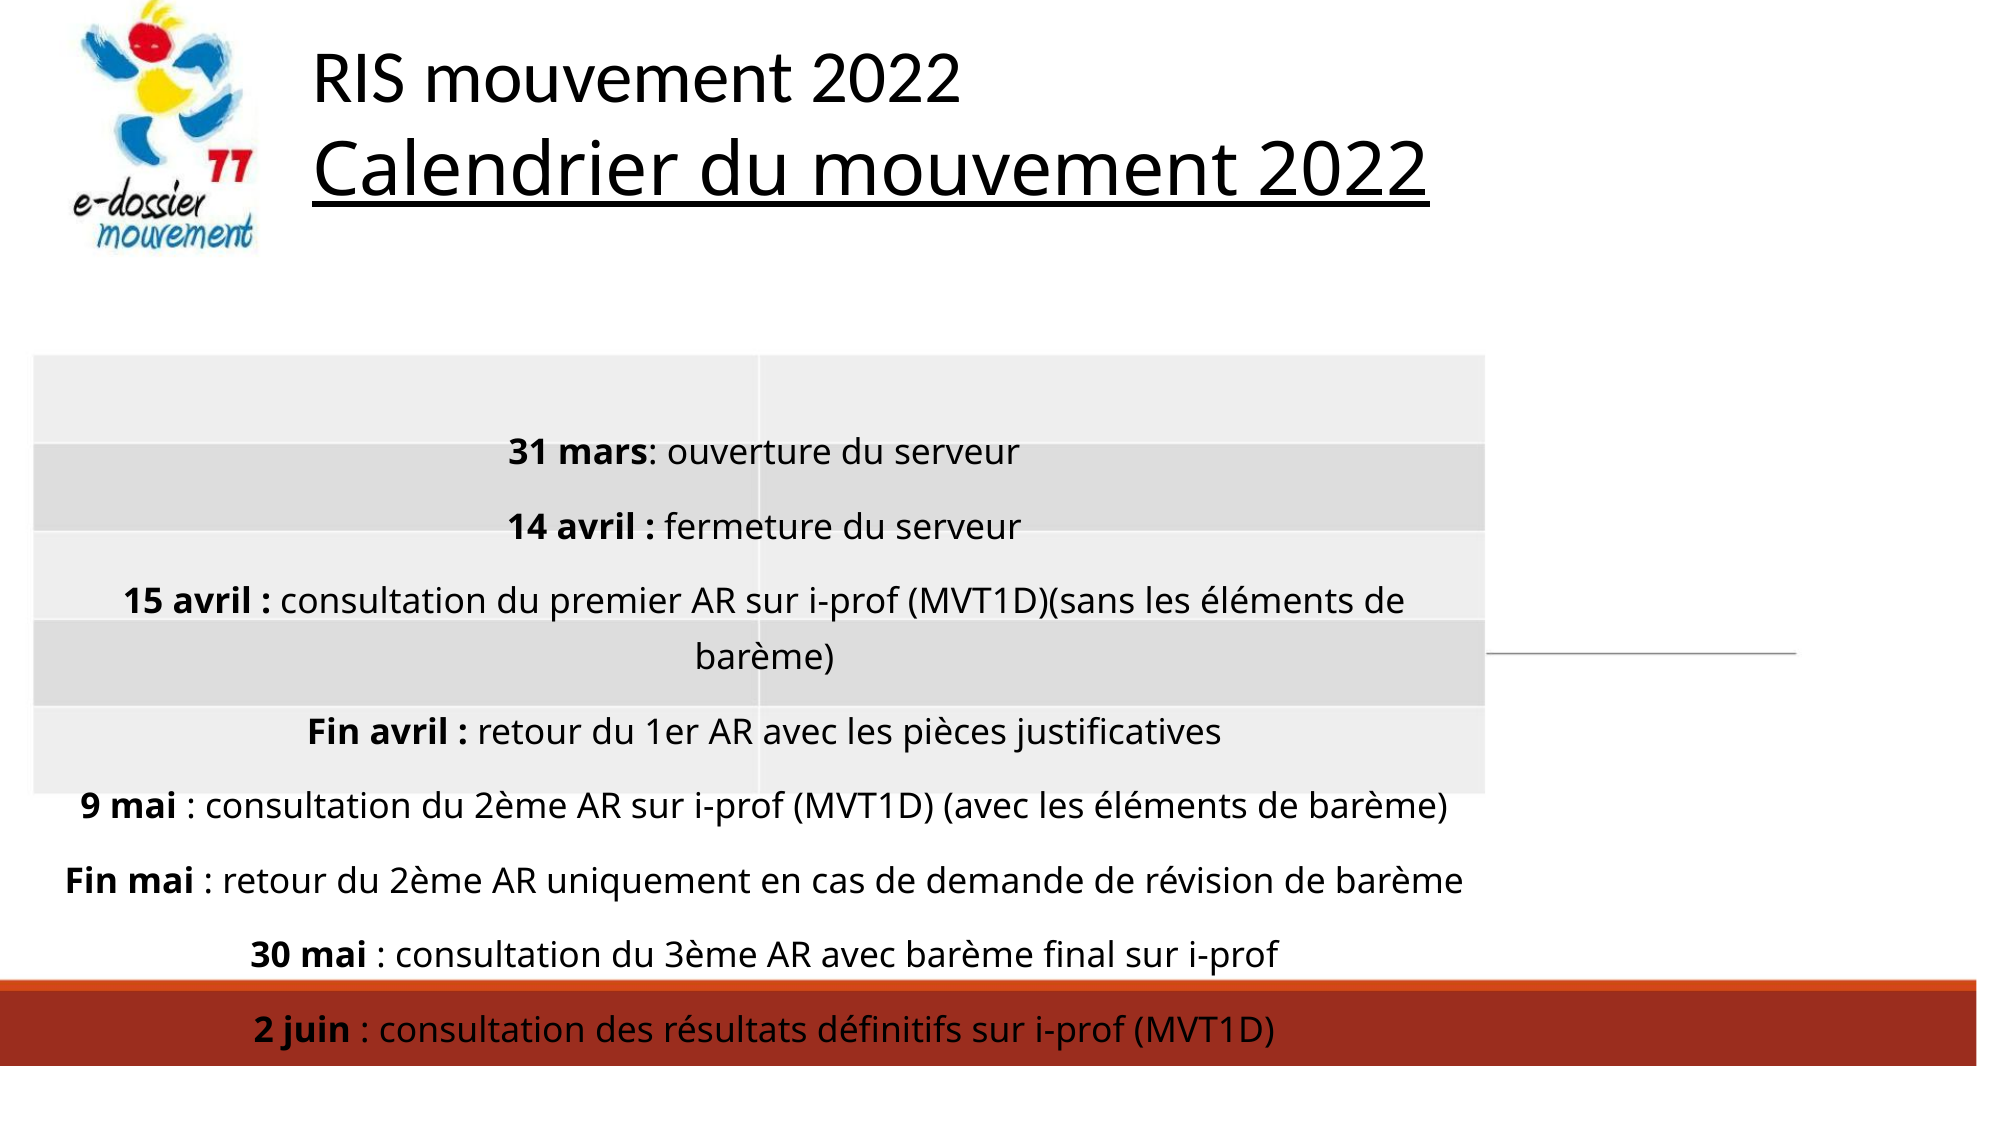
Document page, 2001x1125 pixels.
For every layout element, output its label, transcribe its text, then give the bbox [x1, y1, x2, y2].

text_box RIS mouvement 2022 Calendrier du mouvement 2022 [312, 29, 1864, 215]
text_box 31 mars: ouverture du serveur 14 avril : fermeture du serveur 15 avril : consultation du premier AR sur i-prof (MVT1D)(sans les éléments de barème) Fin avril : retour du 1er AR avec les pièces justificatives 9 mai : consultation du 2ème AR sur i-prof (MVT1D) (avec les éléments de barème) Fin mai : retour du 2ème AR uniquement en cas de demande de révision de barème 30 mai : consultation du 3ème AR avec barème final sur i-prof 2 juin : consultation des résultats définitifs sur i-prof (MVT1D) [64, 417, 1490, 1112]
text_box [0, 0, 1977, 1066]
